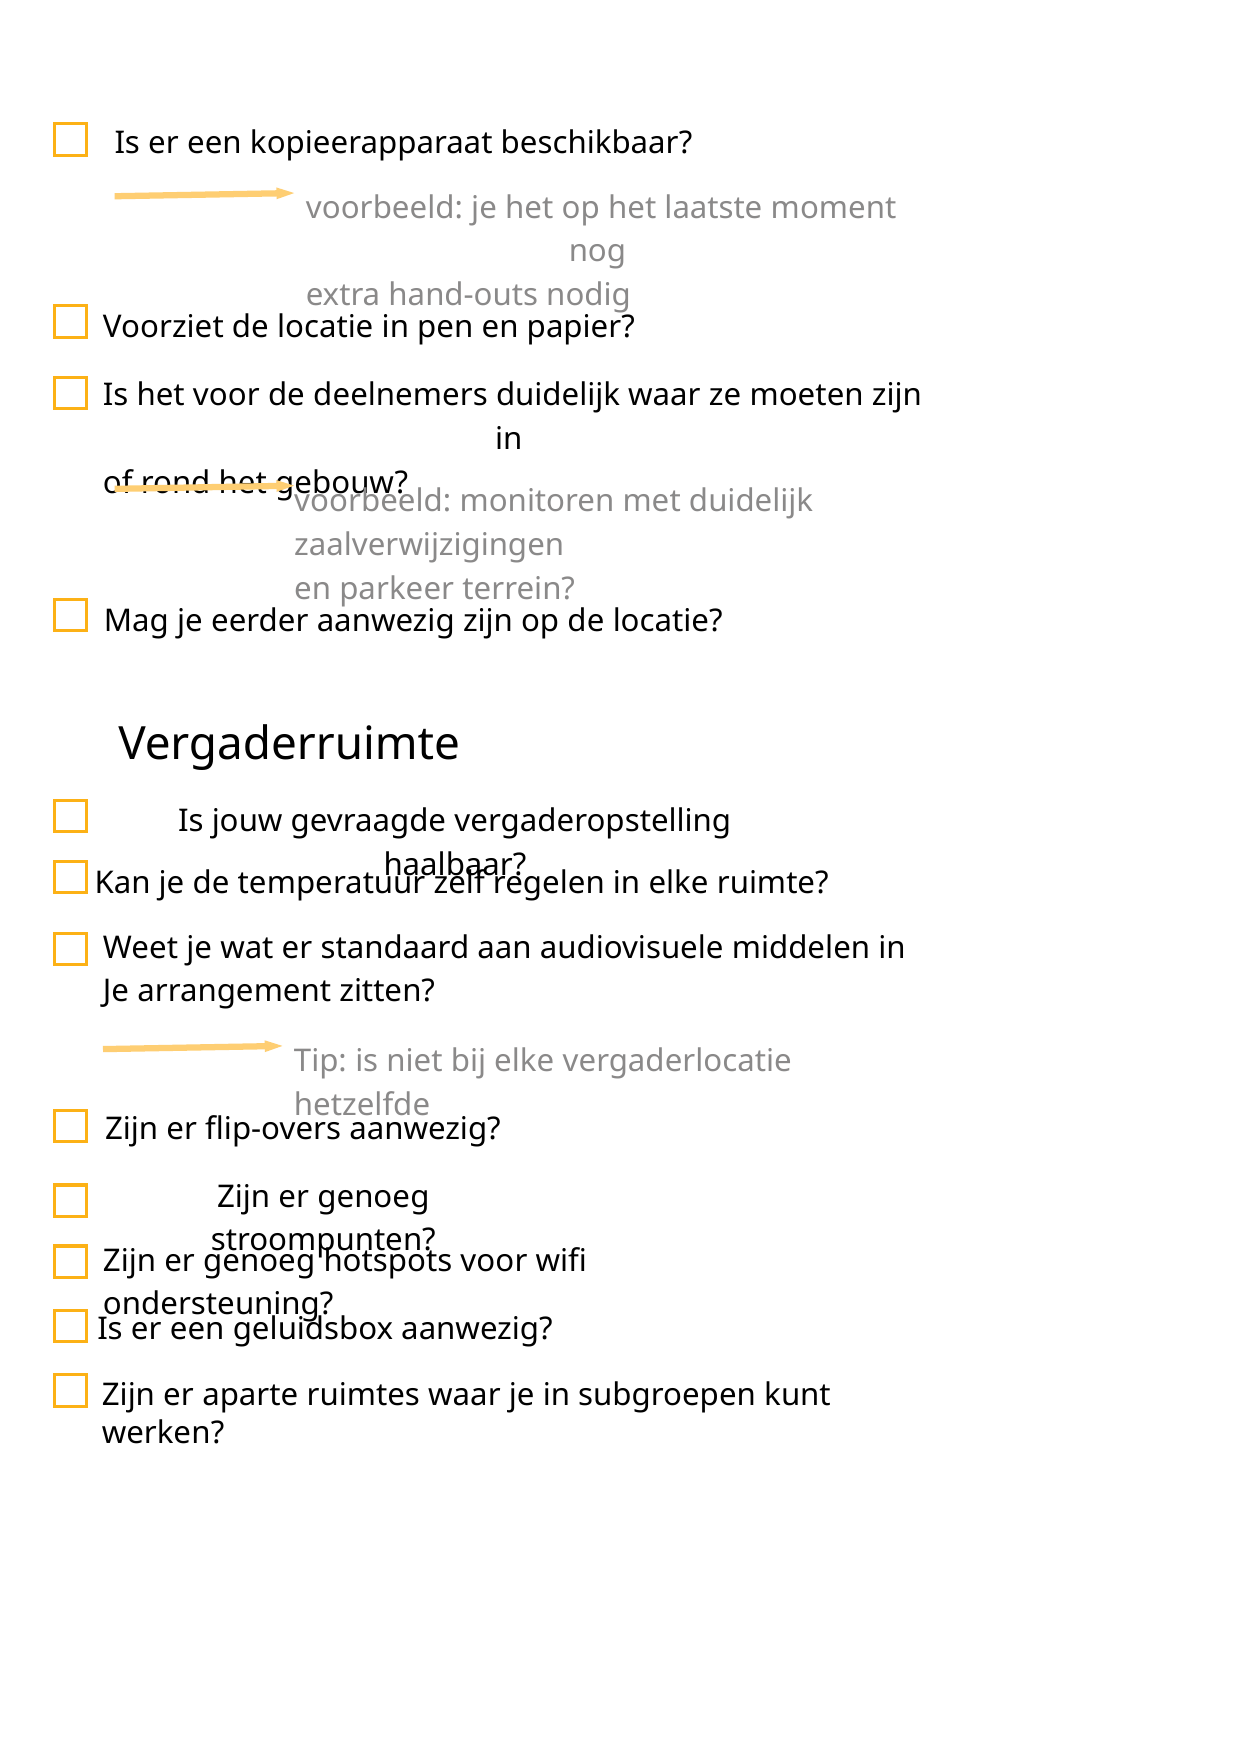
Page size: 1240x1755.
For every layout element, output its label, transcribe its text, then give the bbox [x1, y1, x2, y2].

text_box [54, 1088, 87, 1142]
text_box Is er een geluidsbox aanwezig? [86, 1302, 564, 1345]
text_box Mag je eerder aanwezig zijn op de locatie? [102, 594, 733, 645]
text_box [54, 283, 87, 338]
text_box [54, 1224, 87, 1278]
text_box Weet je wat er standaard aan audiovisuele middelen in Je arrangement zitten? [102, 920, 914, 1015]
text_box Is het voor de deelnemers duidelijk waar ze moeten zijn in of rond het gebouw? [102, 368, 945, 463]
text_box Zijn er aparte ruimtes waar je in subgroepen kunt werken? [86, 1366, 849, 1458]
text_box Vergaderruimte [102, 704, 476, 777]
text_box Voorziet de locatie in pen en papier? [81, 299, 658, 343]
text_box [54, 1352, 87, 1407]
text_box Zijn er genoeg stroompunten? [102, 1169, 544, 1220]
text_box [54, 1288, 87, 1342]
text_box Zijn er flip-overs aanwezig? [102, 1101, 504, 1152]
text_box Zijn er genoeg hotspots voor wifi ondersteuning? [102, 1233, 822, 1284]
text_box [54, 911, 87, 965]
text_box [54, 577, 87, 631]
text_box voorbeeld: monitoren met duidelijk zaalverwijzigingen en parkeer terrein? [294, 474, 1035, 569]
text_box [54, 355, 87, 409]
text_box [54, 101, 87, 156]
text_box [54, 839, 87, 893]
text_box [54, 1163, 87, 1217]
text_box Kan je de temperatuur zelf regelen in elke ruimte? [76, 856, 849, 900]
text_box Is er een kopieerapparaat beschikbaar? [88, 115, 719, 159]
text_box [54, 778, 87, 832]
text_box Is jouw gevraagde vergaderopstelling haalbaar? [102, 794, 808, 845]
text_box Tip: is niet bij elke vergaderlocatie hetzelfde [294, 1033, 901, 1084]
text_box voorbeeld: je het op het laatste moment nog extra hand-outs nodig [305, 180, 935, 275]
